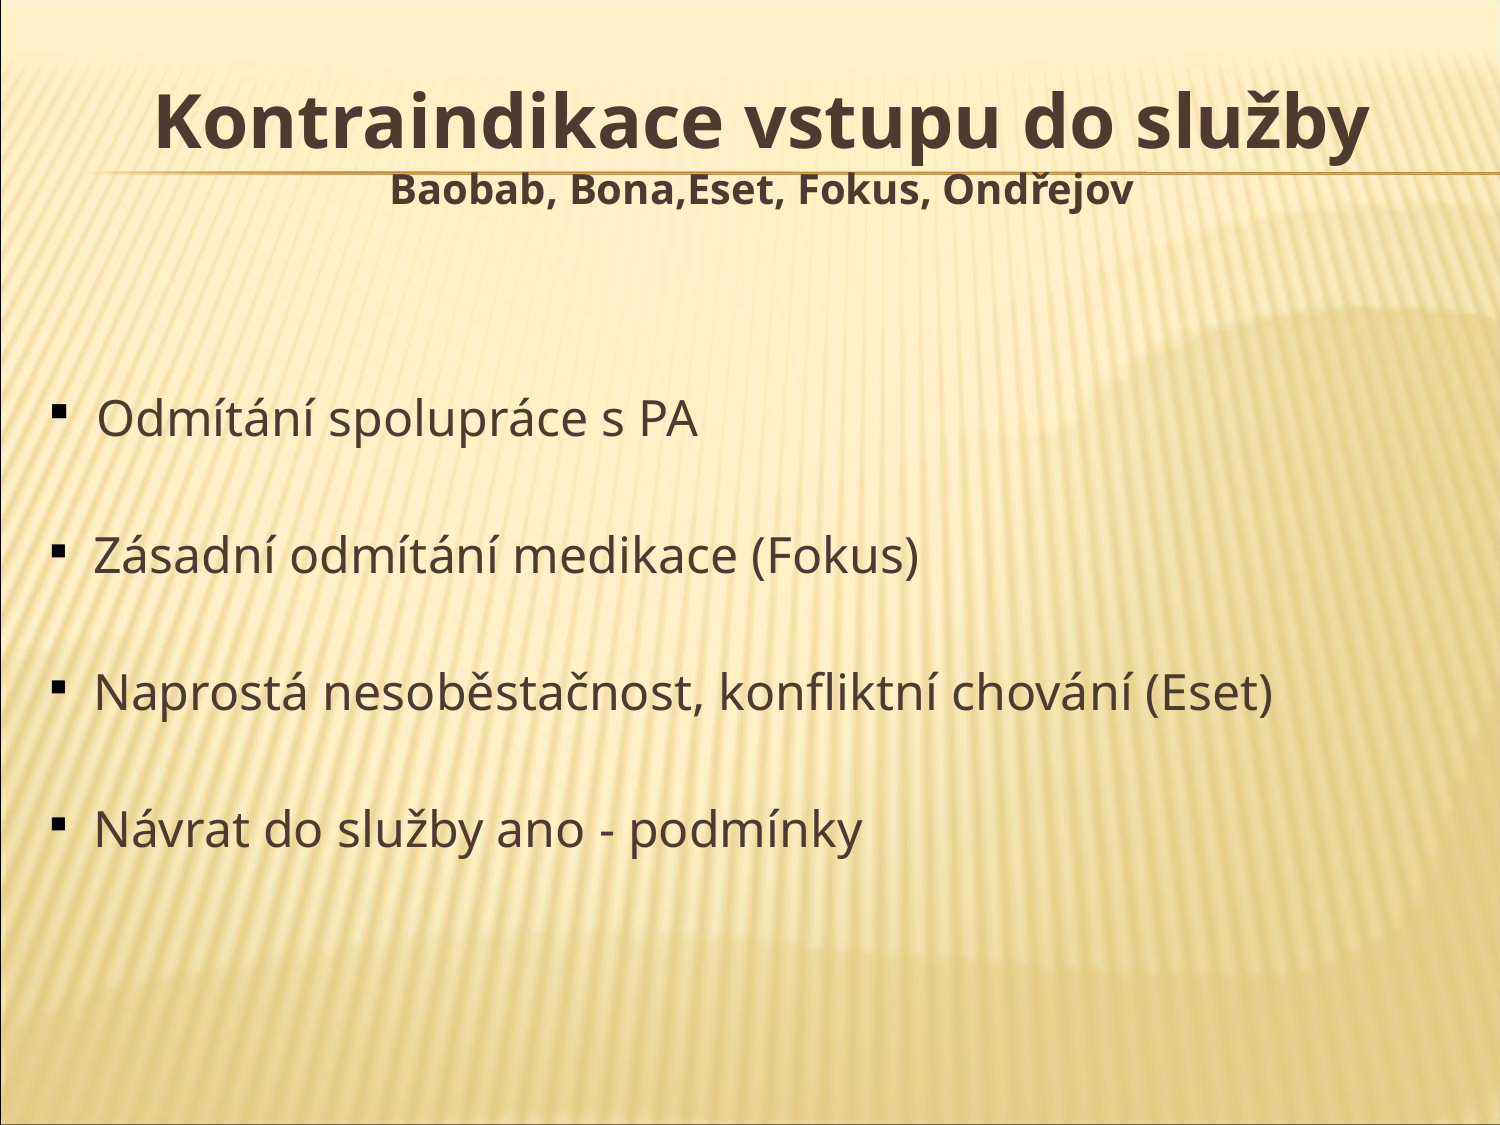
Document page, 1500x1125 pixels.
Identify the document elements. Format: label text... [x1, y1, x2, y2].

title Kontraindikace vstupu do služby Baobab, Bona,Eset, Fokus, Ondřejov [50, 65, 1474, 221]
subtitle Odmítání spolupráce s PA Zásadní odmítání medikace (Fokus) Naprostá nesoběstačnost, konfliktní chování (Eset) Návrat do služby ano - podmínky [50, 262, 1474, 990]
